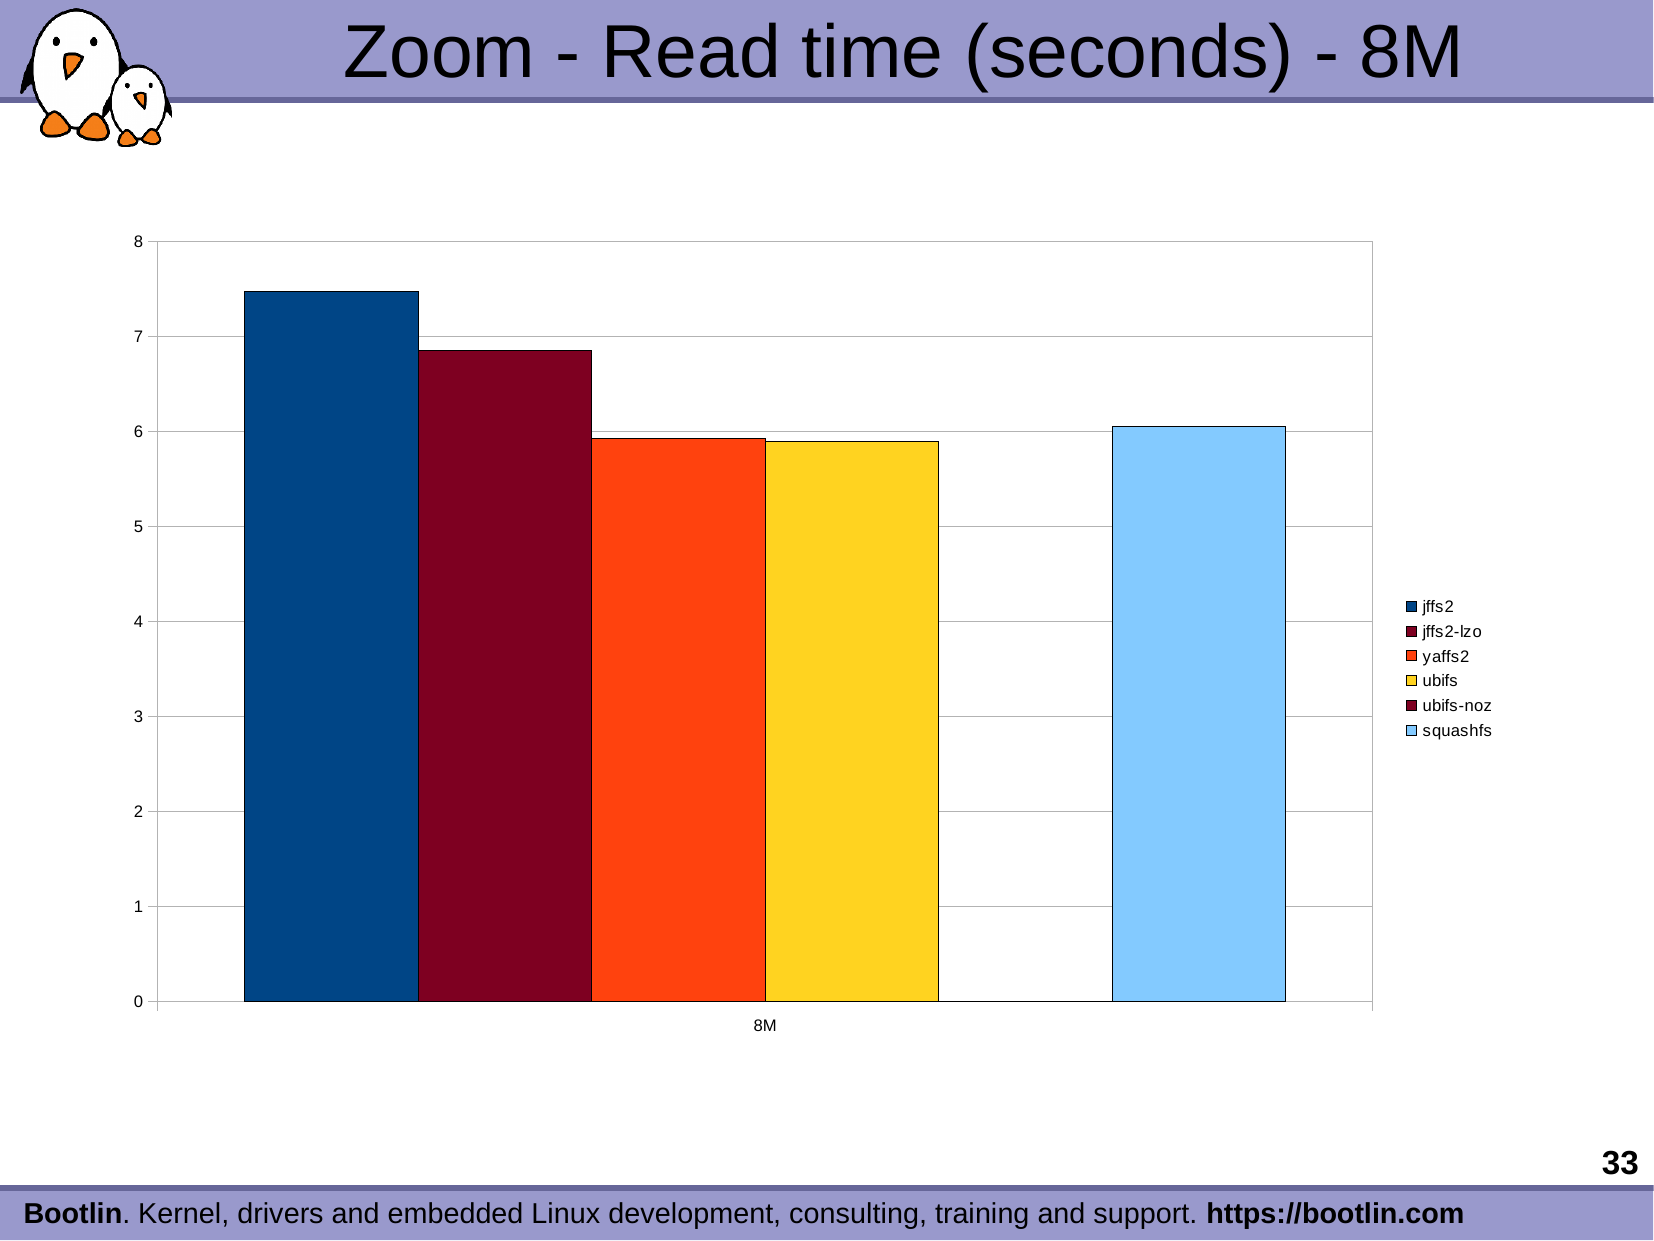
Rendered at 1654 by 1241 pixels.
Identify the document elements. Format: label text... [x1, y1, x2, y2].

title Zoom - Read time (seconds) - 8M [178, 5, 1631, 97]
picture [20, 8, 172, 147]
chart [105, 216, 1518, 1066]
